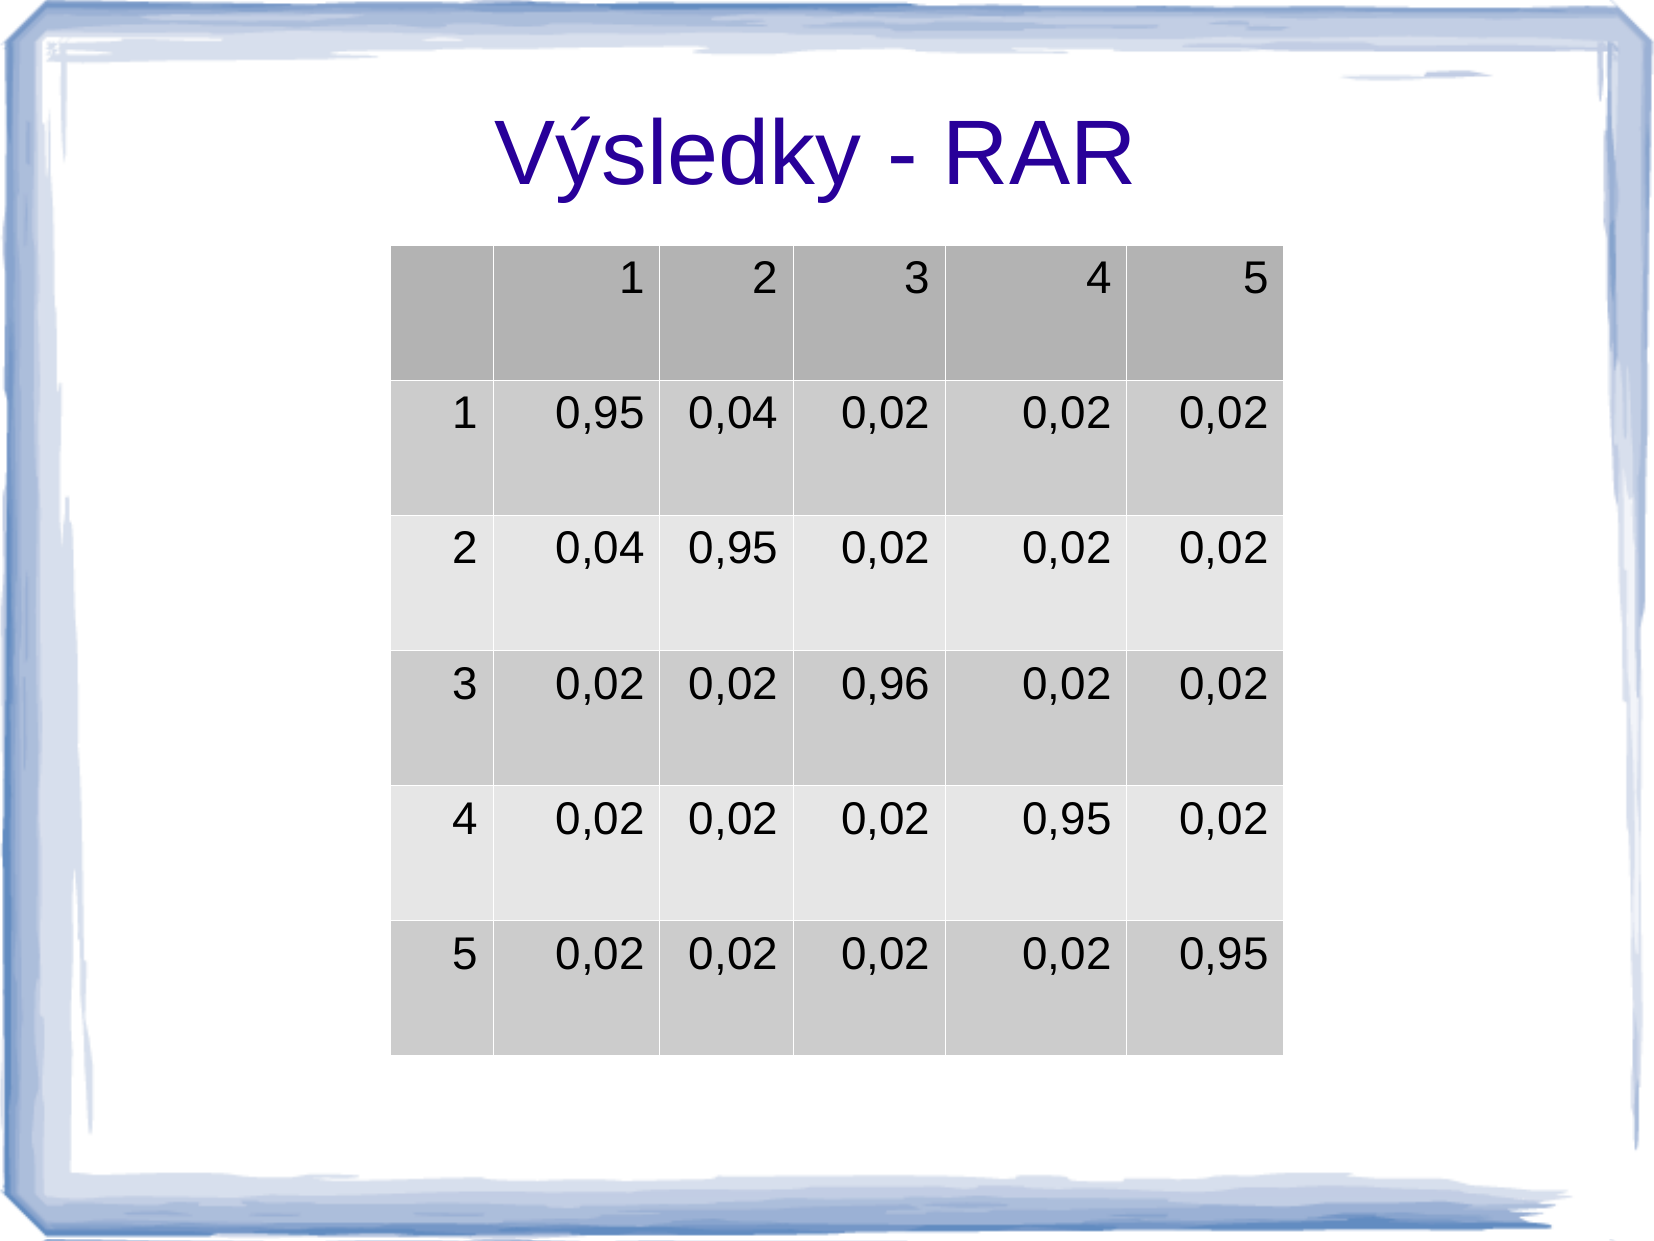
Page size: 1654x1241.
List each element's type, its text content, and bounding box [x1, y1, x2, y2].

table_cell 0,95 [946, 786, 1126, 920]
table_cell 0,02 [946, 651, 1126, 785]
table_cell 0,02 [660, 786, 793, 920]
table_cell 1 [391, 381, 493, 515]
table_cell 0,02 [794, 786, 945, 920]
table_cell 0,02 [946, 921, 1126, 1055]
table_cell 0,02 [1127, 786, 1283, 920]
table_cell 0,02 [946, 516, 1126, 650]
title Výsledky - RAR [82, 56, 1571, 250]
table_cell 0,95 [494, 381, 659, 515]
table_cell 3 [391, 651, 493, 785]
table_cell 0,02 [494, 786, 659, 920]
table_cell 0,02 [794, 516, 945, 650]
table_cell 5 [391, 921, 493, 1055]
table_cell 0,04 [660, 381, 793, 515]
table_cell 4 [391, 786, 493, 920]
table_cell 0,04 [494, 516, 659, 650]
table_cell 0,02 [1127, 516, 1283, 650]
table_cell 0,95 [660, 516, 793, 650]
table_header 1 [494, 246, 659, 380]
table_cell 0,02 [660, 921, 793, 1055]
table_header 5 [1127, 246, 1283, 380]
table_header [391, 246, 493, 380]
table_cell 0,96 [794, 651, 945, 785]
table_cell 0,02 [946, 381, 1126, 515]
picture [0, 0, 1654, 1241]
table_cell 0,02 [494, 651, 659, 785]
table_header 3 [794, 246, 945, 380]
table_cell 0,02 [1127, 381, 1283, 515]
table_cell 0,02 [1127, 651, 1283, 785]
table_header 2 [660, 246, 793, 380]
table_cell 0,02 [794, 921, 945, 1055]
table_cell 0,02 [494, 921, 659, 1055]
table_cell 2 [391, 516, 493, 650]
table_header 4 [946, 246, 1126, 380]
table_cell 0,02 [660, 651, 793, 785]
table_cell 0,02 [794, 381, 945, 515]
table_cell 0,95 [1127, 921, 1283, 1055]
